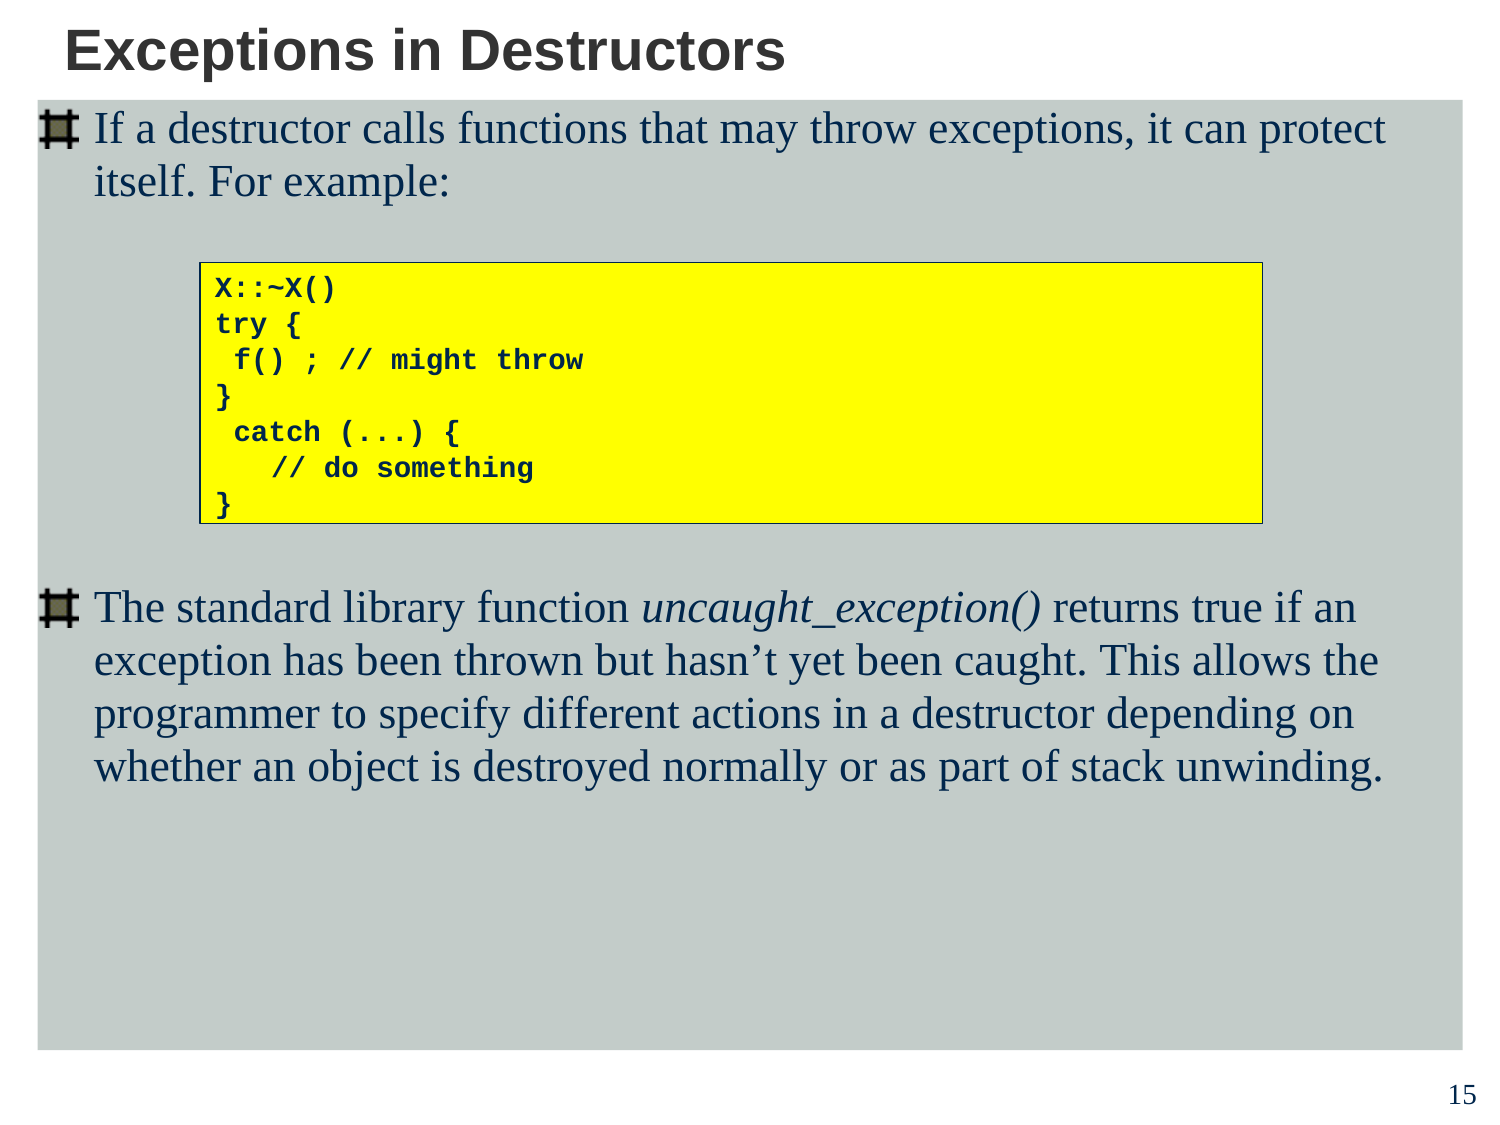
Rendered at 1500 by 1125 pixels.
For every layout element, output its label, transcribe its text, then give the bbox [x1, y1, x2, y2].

title Exceptions in Destructors [50, 0, 1450, 91]
list If a destructor calls functions that may throw exceptions, it can protect itself. For example: The standard library function uncaught_exception() returns true if an exception has been thrown but hasn’t yet been caught. This allows the programmer to specify different actions in a destructor depending on whether an object is destroyed normally or as part of stack unwinding. [37, 99, 1463, 1051]
text_box X::~X() try { f() ; // might throw } catch (...) { // do something } [200, 262, 1263, 531]
